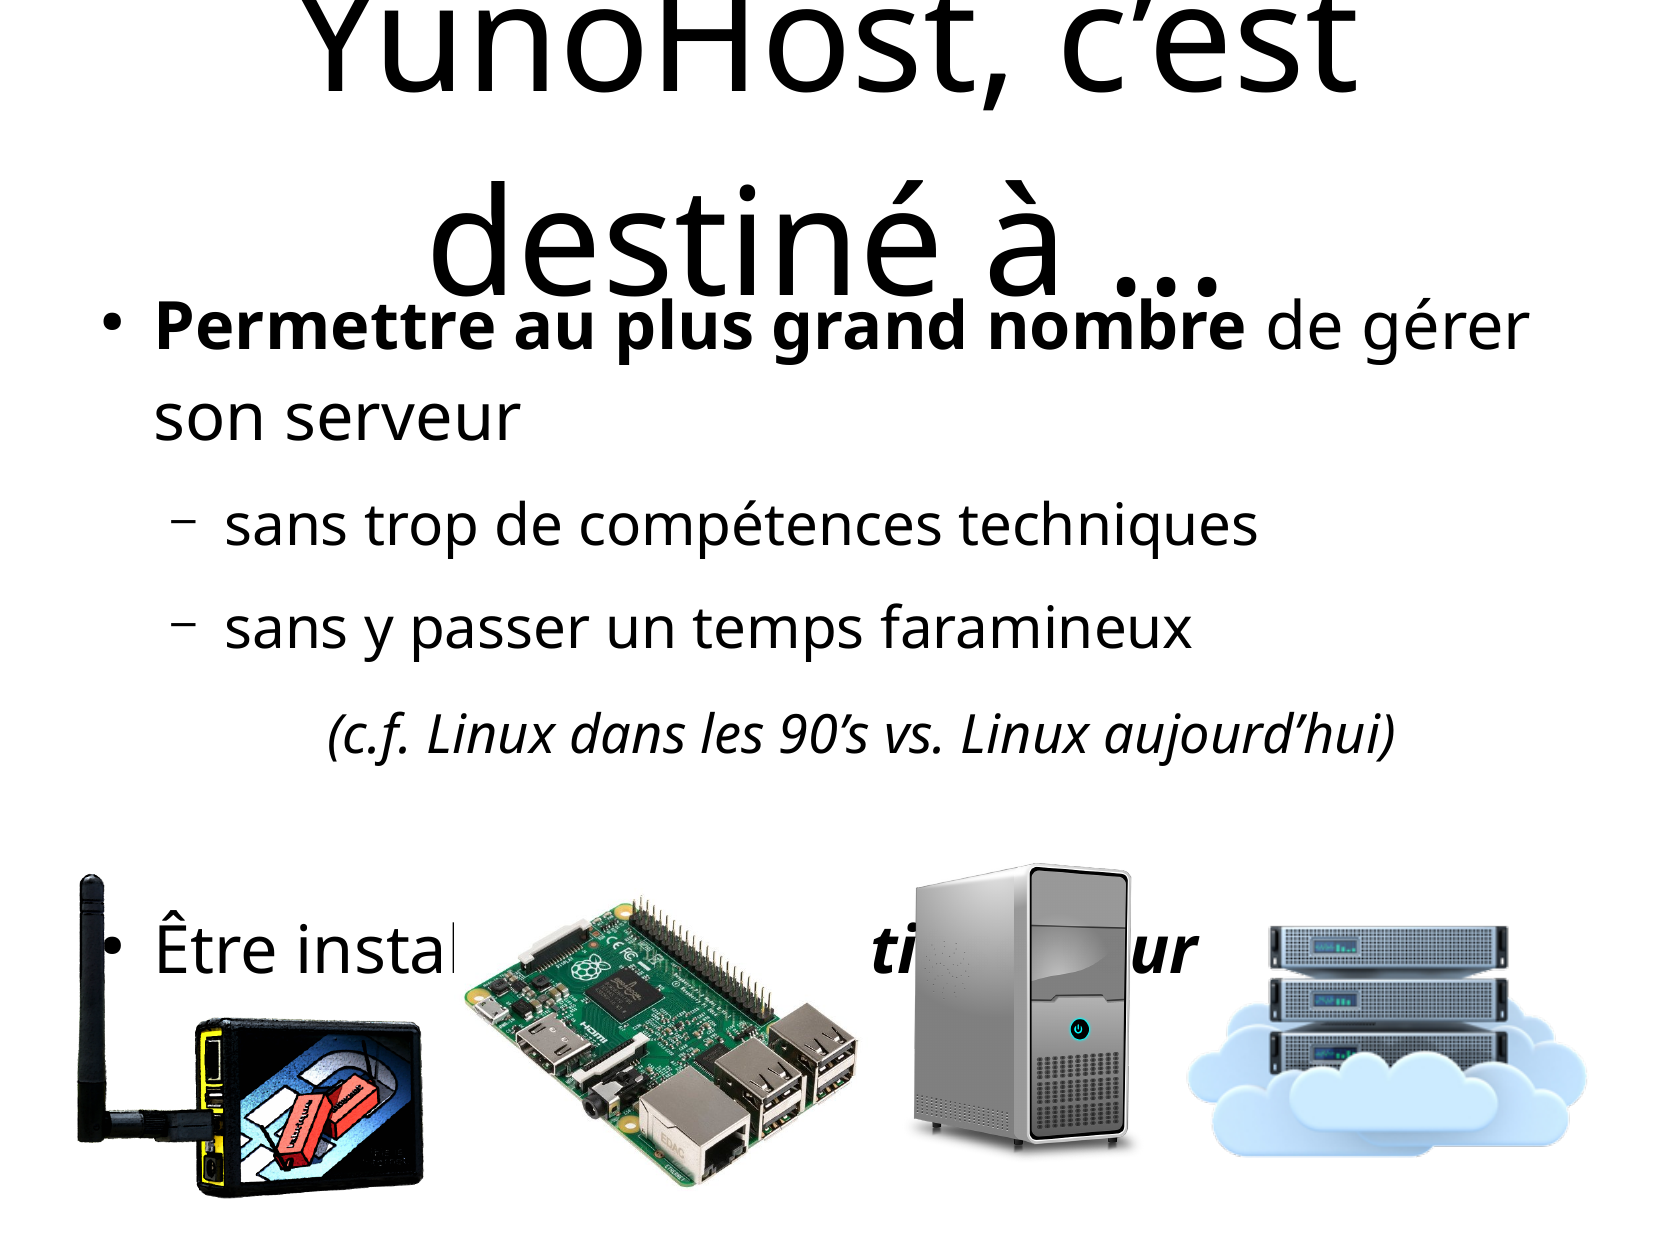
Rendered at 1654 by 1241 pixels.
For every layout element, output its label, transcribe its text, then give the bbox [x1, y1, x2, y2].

picture [1173, 906, 1606, 1158]
title YunoHost, c’est destiné à ... [82, 31, 1571, 239]
picture [898, 861, 1147, 1163]
picture [41, 853, 870, 1215]
list Permettre au plus grand nombre de gérer son serveur sans trop de compétences techniques sans y passer un temps faramineux (c.f. Linux dans les 90’s vs. Linux aujourd’hui) Être installé sur un ~petit serveur [82, 278, 1571, 998]
